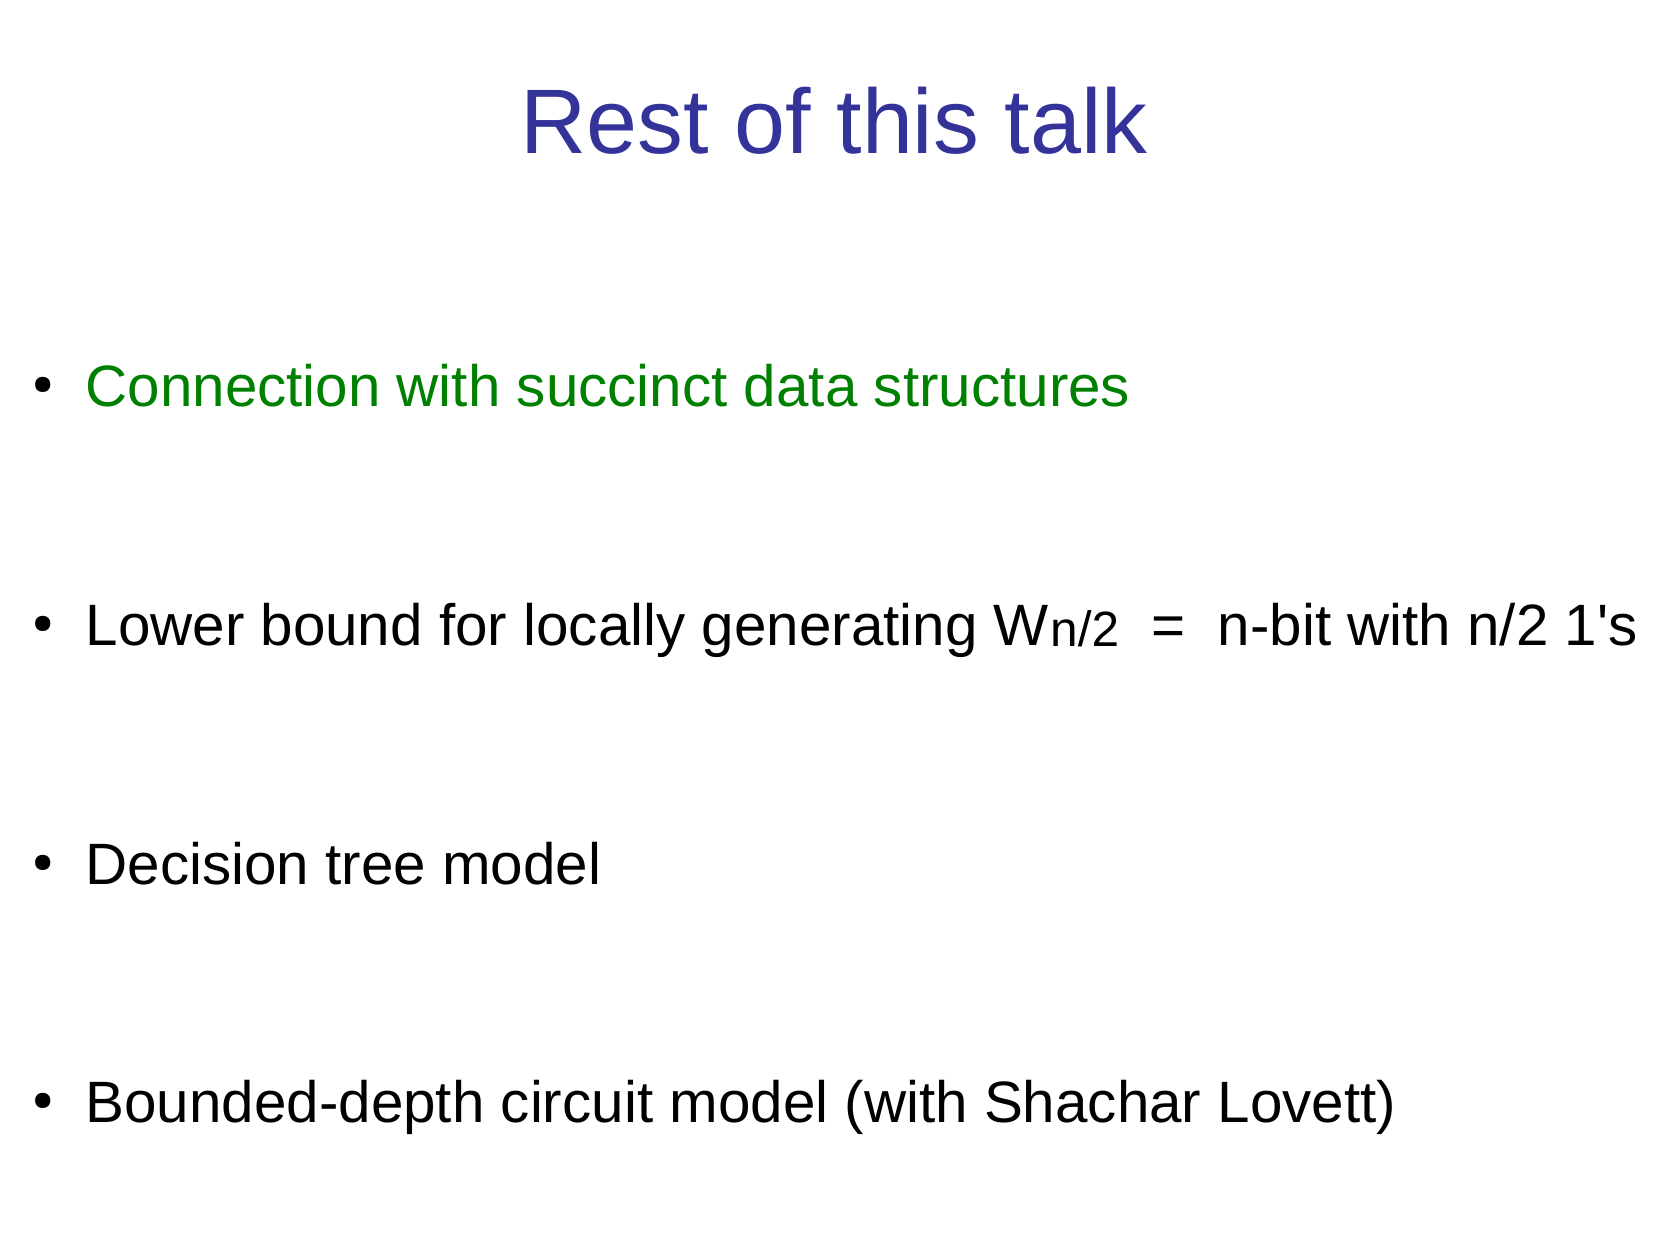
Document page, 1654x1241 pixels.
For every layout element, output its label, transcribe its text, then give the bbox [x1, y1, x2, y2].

title Rest of this talk [131, 18, 1538, 226]
list Connection with succinct data structures Lower bound for locally generating Wn/2 = n-bit with n/2 1's Decision tree model Bounded-depth circuit model (with Shachar Lovett) [0, 187, 1654, 1241]
